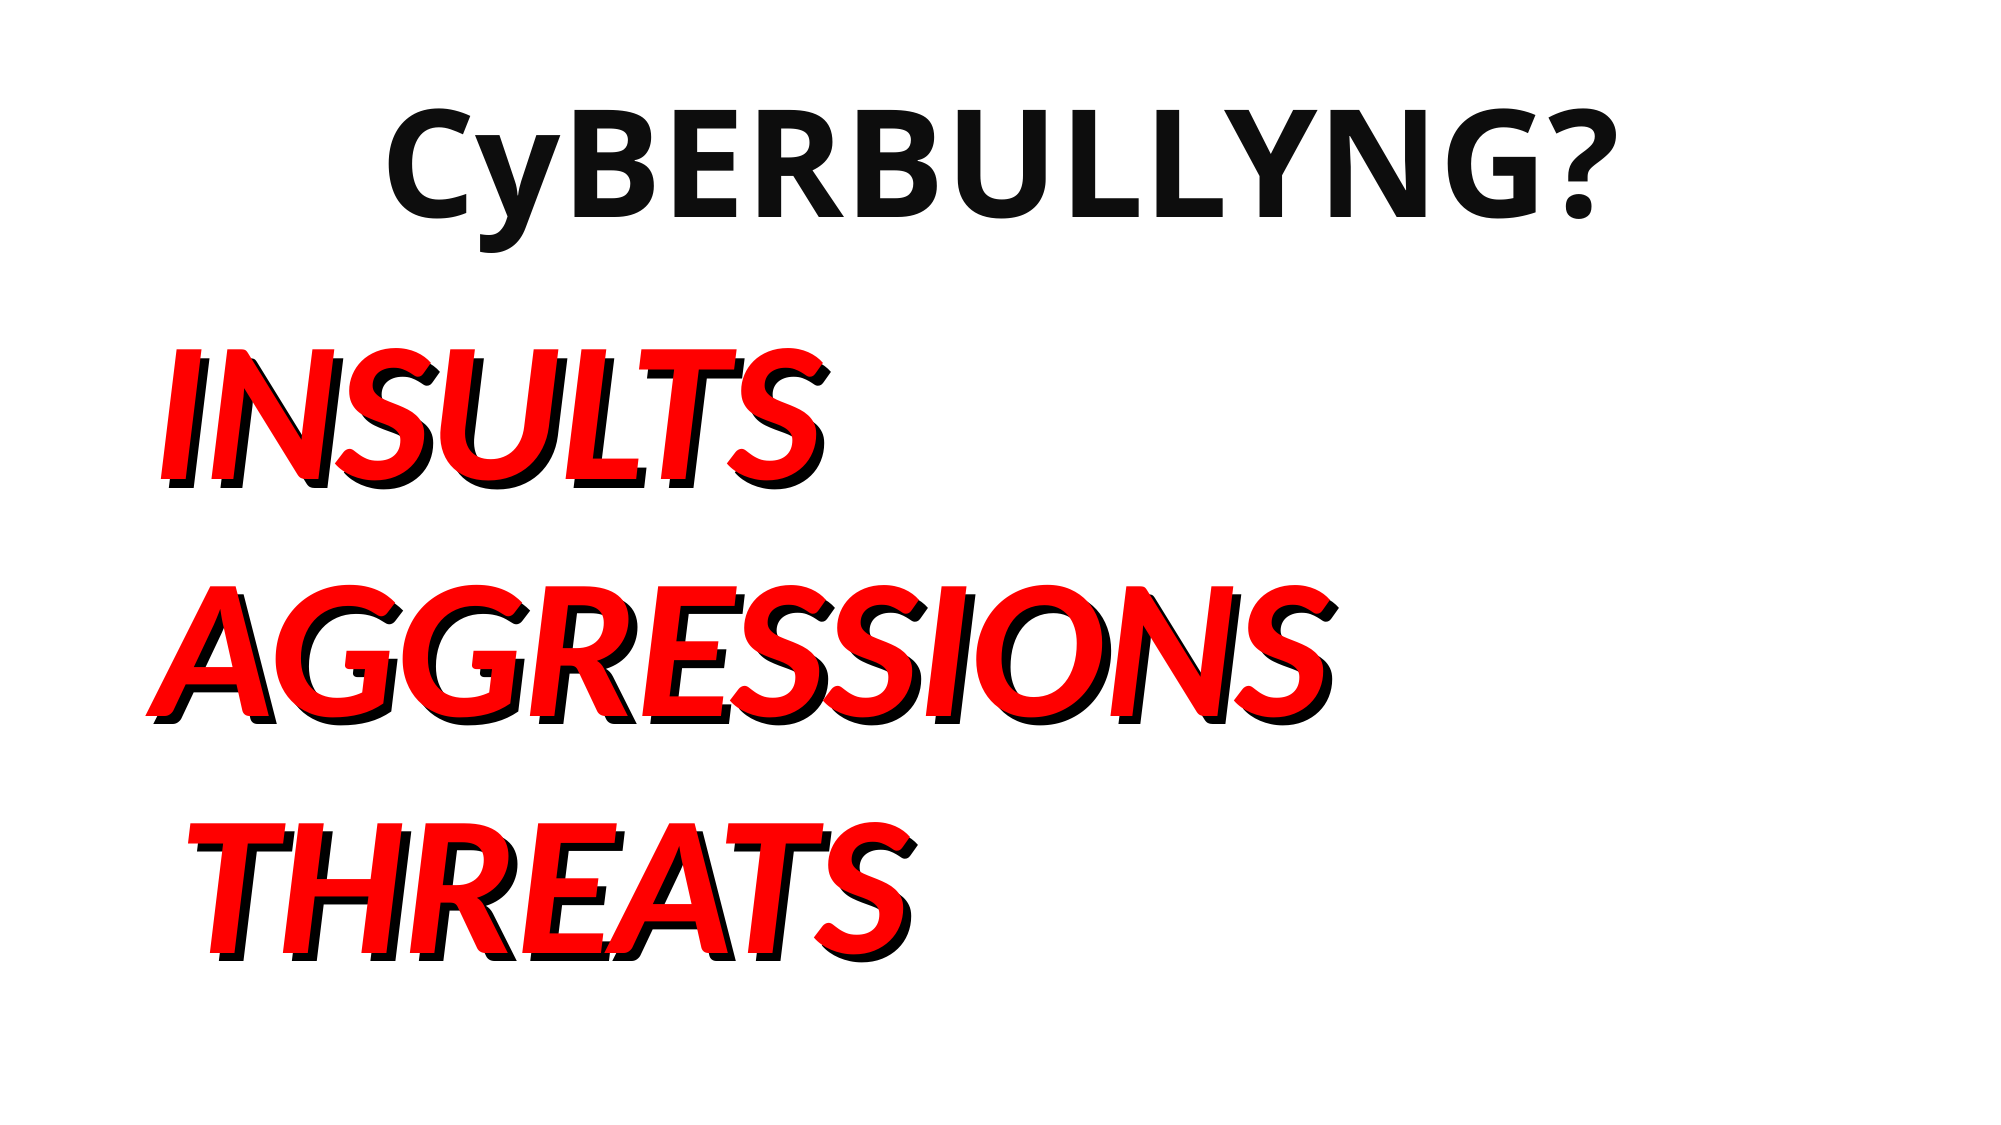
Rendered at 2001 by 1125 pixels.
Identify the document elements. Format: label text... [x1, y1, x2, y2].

title CyBERBULLYNG? [137, 59, 1863, 278]
list INSULTS AGGRESSIONS THREATS [137, 299, 1863, 1014]
